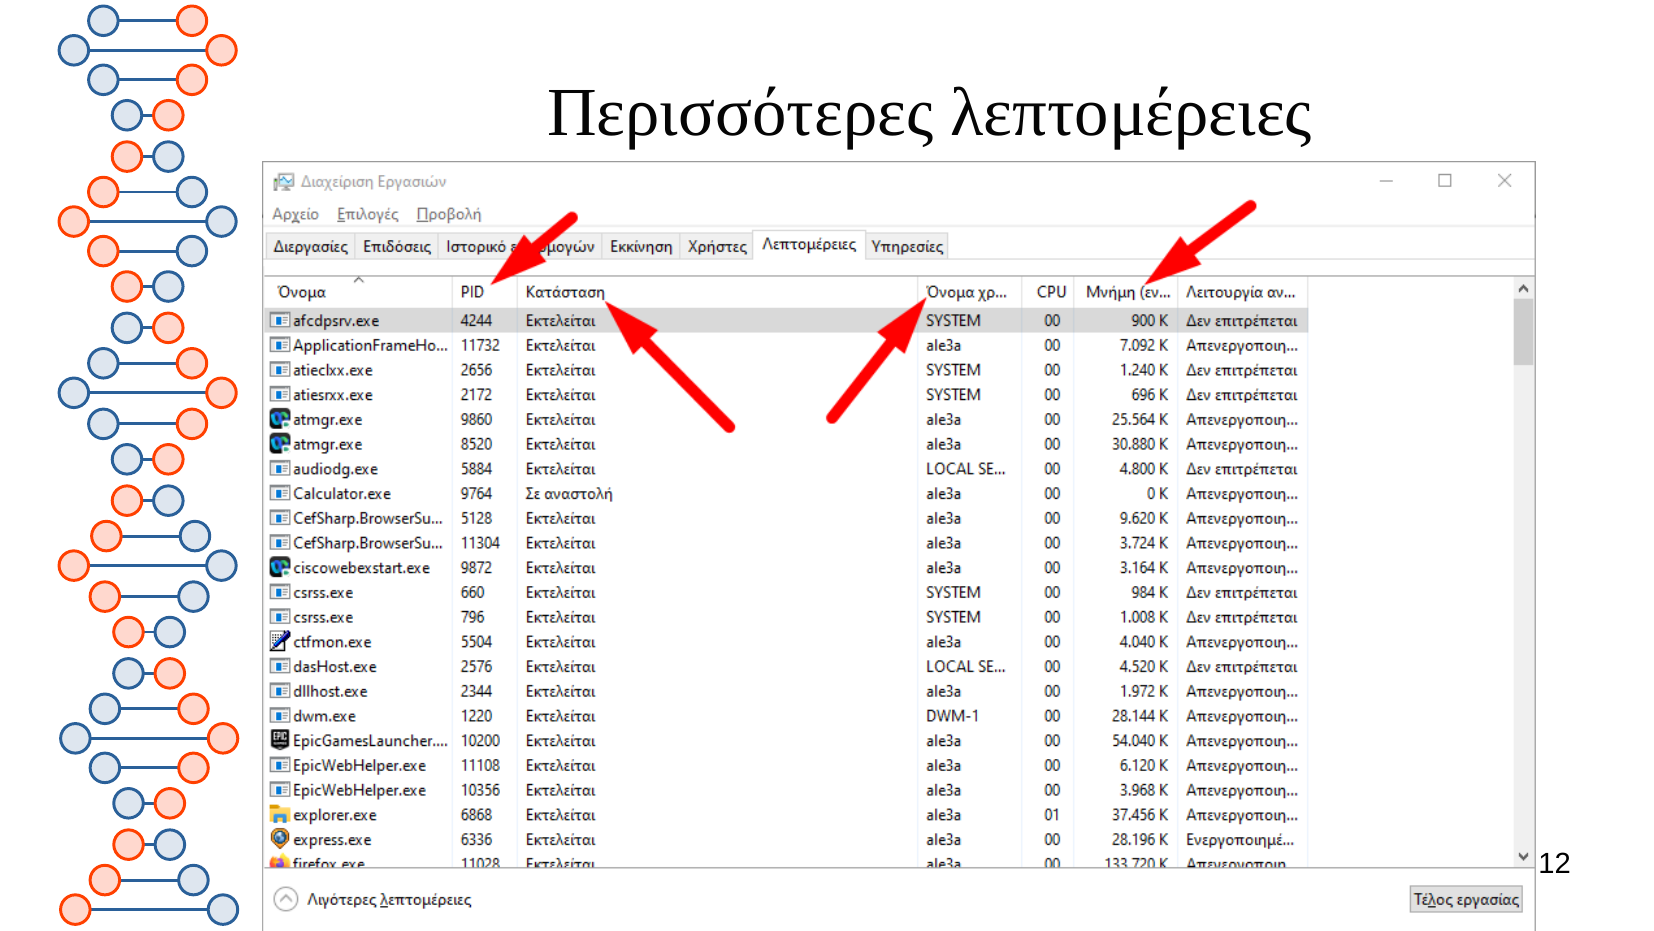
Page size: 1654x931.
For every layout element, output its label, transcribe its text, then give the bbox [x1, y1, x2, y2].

picture [262, 161, 1536, 931]
title Περισσότερες λεπτομέρειες [265, 35, 1595, 189]
